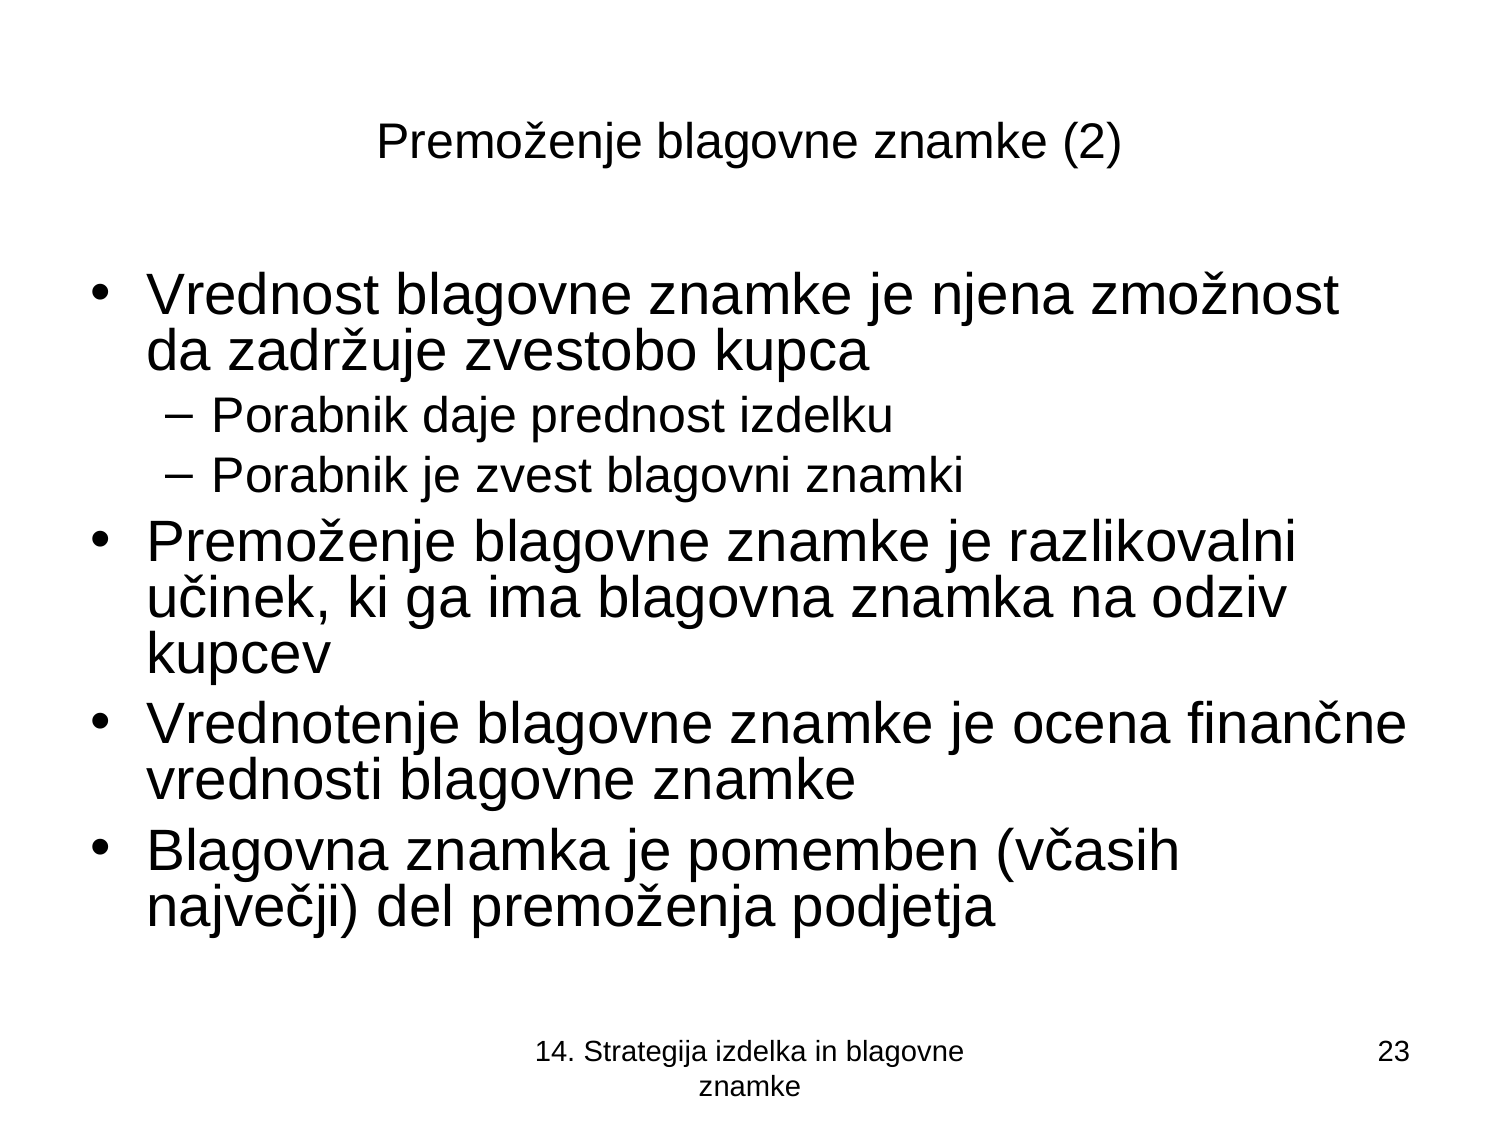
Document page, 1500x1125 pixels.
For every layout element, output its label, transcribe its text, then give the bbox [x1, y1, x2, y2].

list Vrednost blagovne znamke je njena zmožnost da zadržuje zvestobo kupca Porabnik daje prednost izdelku Porabnik je zvest blagovni znamki Premoženje blagovne znamke je razlikovalni učinek, ki ga ima blagovna znamka na odziv kupcev Vrednotenje blagovne znamke je ocena finančne vrednosti blagovne znamke Blagovna znamka je pomemben (včasih največji) del premoženja podjetja [75, 262, 1426, 1006]
text_box <number> [1074, 1024, 1426, 1103]
title Premoženje blagovne znamke (2) [75, 45, 1426, 233]
text_box 14. Strategija izdelka in blagovne znamke [512, 1024, 988, 1103]
